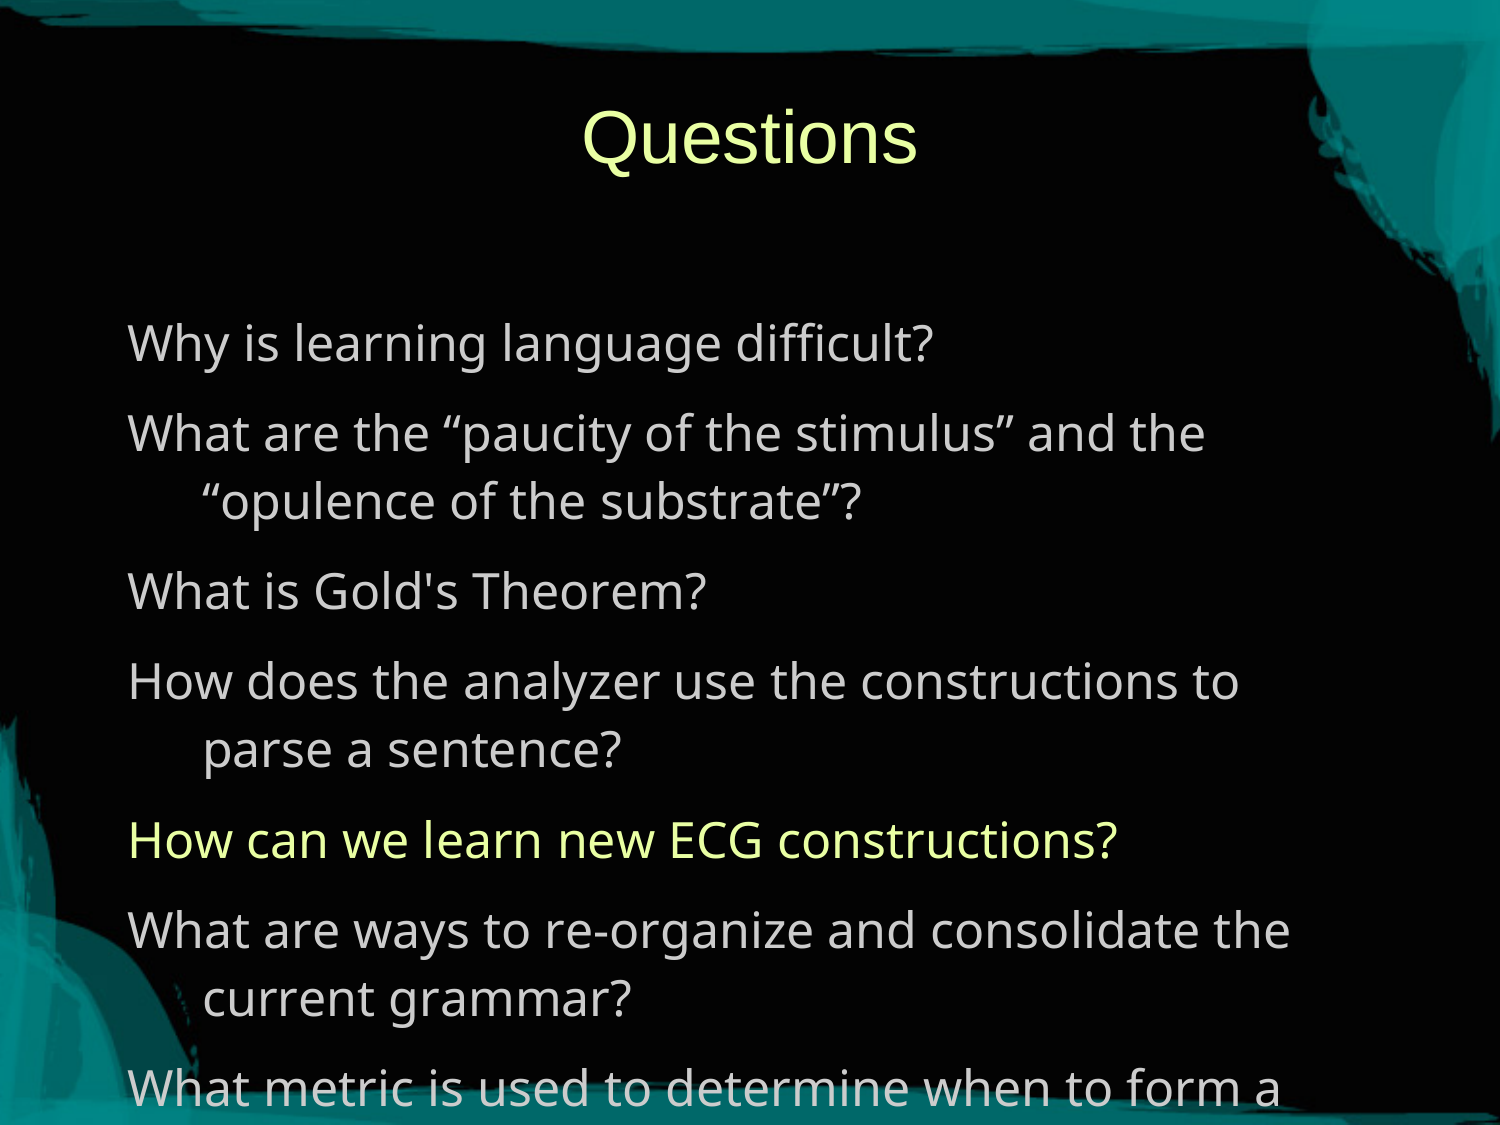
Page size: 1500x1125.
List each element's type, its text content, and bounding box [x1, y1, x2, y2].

picture [0, 0, 1500, 1125]
title Questions [112, 49, 1388, 225]
list Why is learning language difficult? What are the “paucity of the stimulus” and the “opulence of the substrate”? What is Gold's Theorem? How does the analyzer use the constructions to parse a sentence? How can we learn new ECG constructions? What are ways to re-organize and consolidate the current grammar? What metric is used to determine when to form a new construction? [112, 299, 1388, 1085]
